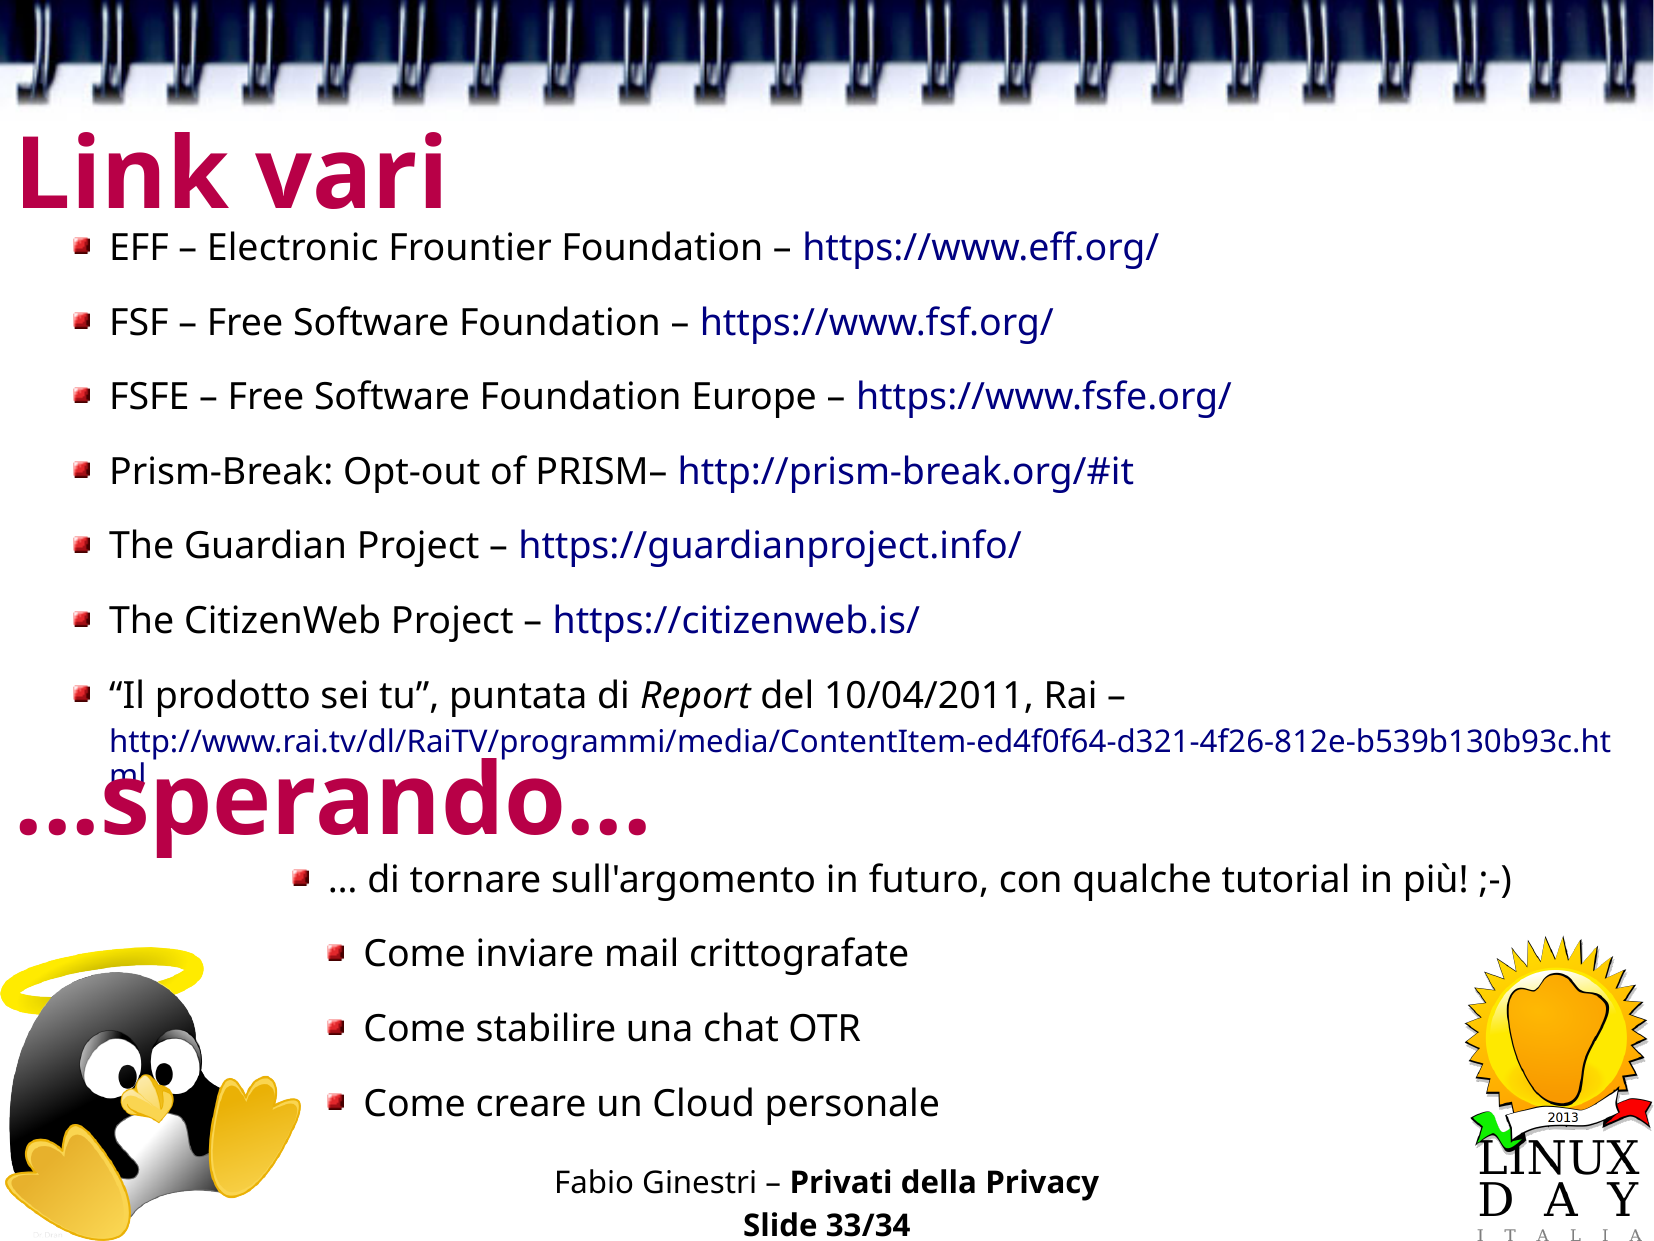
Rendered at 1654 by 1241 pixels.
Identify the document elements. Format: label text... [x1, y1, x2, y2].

picture [327, 1105, 344, 1110]
picture [0, 0, 1654, 121]
text_box ...sperando... [0, 720, 653, 852]
text_box Fabio Ginestri – Privati della Privacy Slide <numero>/34 [550, 1152, 1104, 1241]
picture [1464, 935, 1654, 1241]
text_box Link vari [0, 94, 447, 226]
text_box EFF – Electronic Frountier Foundation – https://www.eff.org/ FSF – Free Software Foundation – https://www.fsf.org/ FSFE – Free Software Foundation Europe – https://www.fsfe.org/ Prism-Break: Opt-out of PRISM– http://prism-break.org/#it The Guardian Project – https://guardianproject.info/ The CitizenWeb Project – https://citizenweb.is/ “Il prodotto sei tu”, puntata di Report del 10/04/2011, Rai – http://www.rai.tv/dl/RaiTV/programmi/media/ContentItem-ed4f0f64-d321-4f26-812e-b539b130b93c.html [23, 212, 1630, 711]
picture [0, 947, 301, 1241]
text_box … di tornare sull'argomento in futuro, con qualche tutorial in più! ;-) Come inviare mail crittografate Come stabilire una chat OTR Come creare un Cloud personale [242, 844, 1536, 1105]
